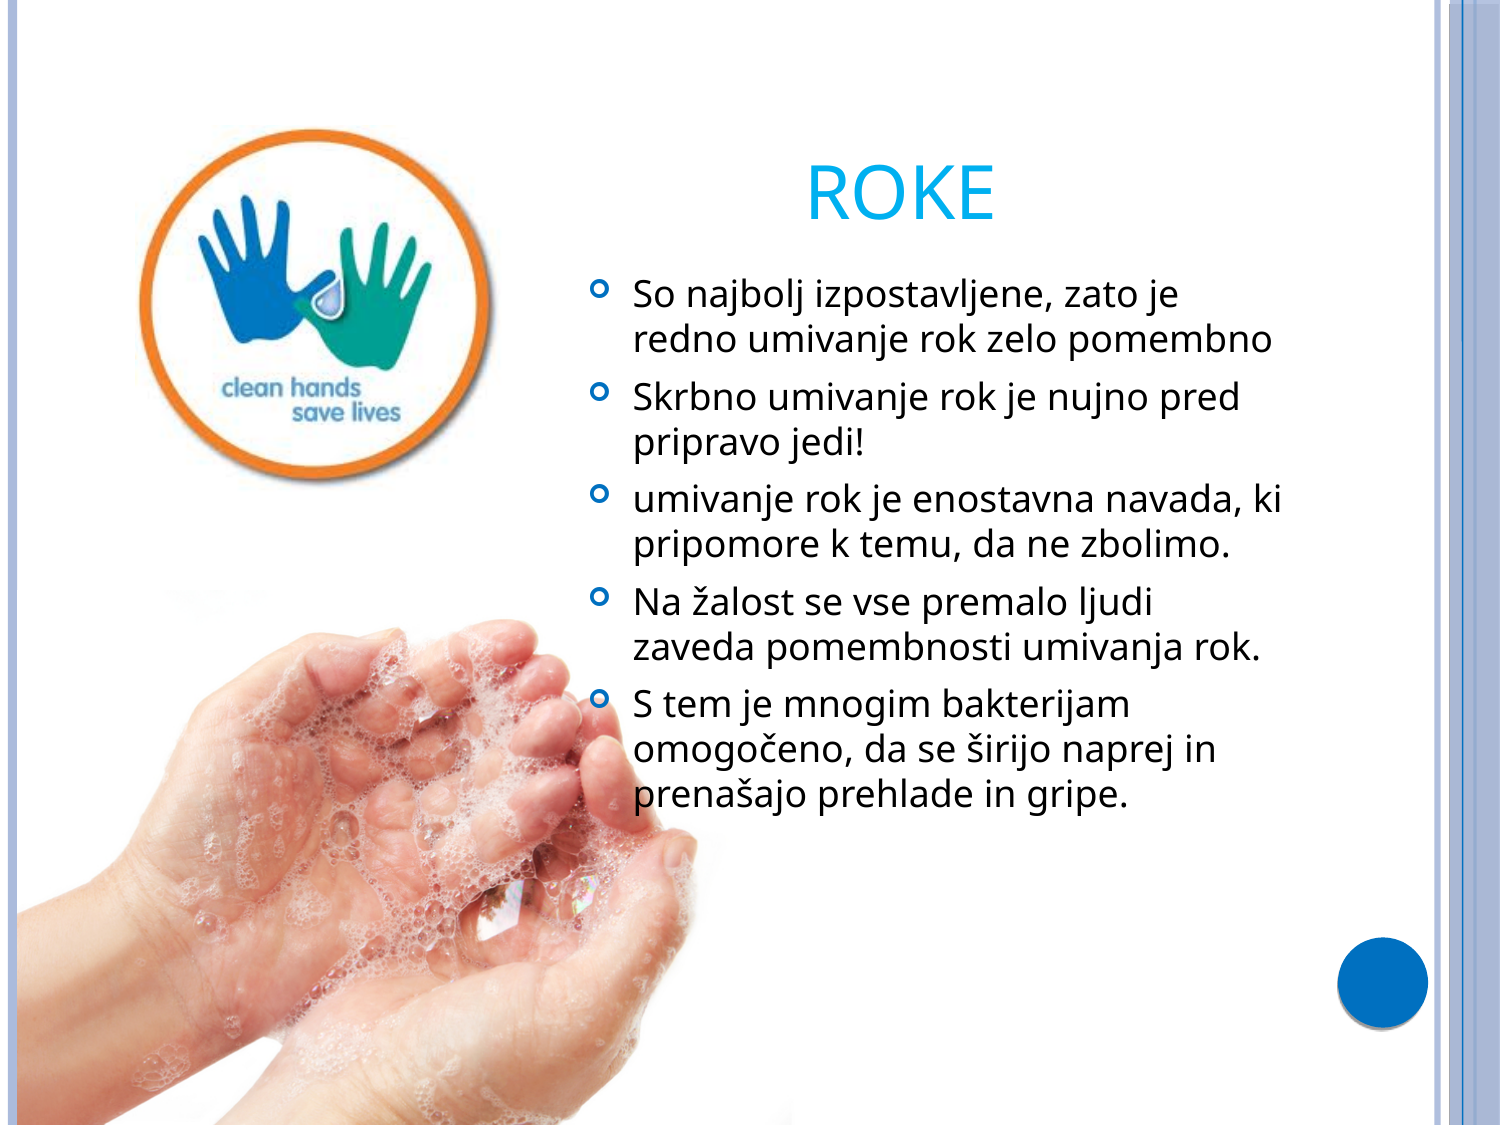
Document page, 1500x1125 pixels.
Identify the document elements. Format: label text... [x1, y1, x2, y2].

list So najbolj izpostavljene, zato je redno umivanje rok zelo pomembno Skrbno umivanje rok je nujno pred pripravo jedi! umivanje rok je enostavna navada, ki pripomore k temu, da ne zbolimo. Na žalost se vse premalo ljudi zaveda pomembnosti umivanja rok. S tem je mnogim bakterijam omogočeno, da se širijo naprej in prenašajo prehlade in gripe. [572, 262, 1300, 1062]
title Roke [667, 54, 1135, 243]
picture [17, 590, 821, 1125]
picture [135, 125, 502, 492]
